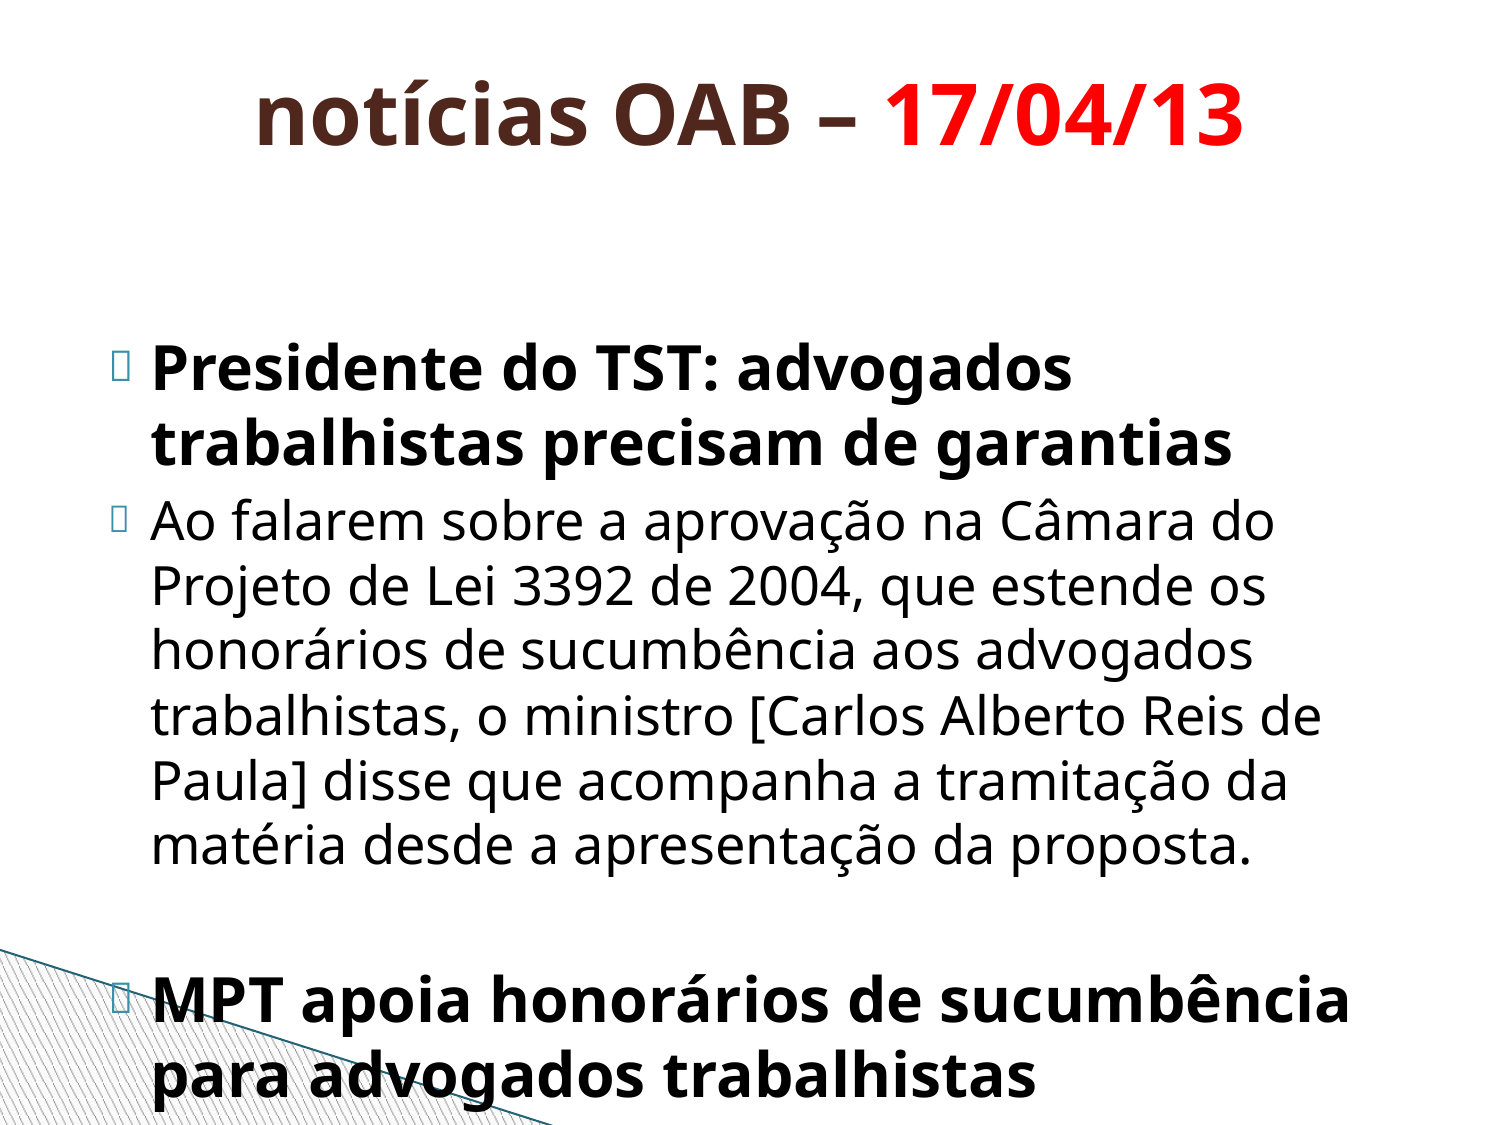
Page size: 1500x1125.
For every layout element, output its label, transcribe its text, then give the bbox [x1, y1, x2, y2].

list Presidente do TST: advogados trabalhistas precisam de garantias Ao falarem sobre a aprovação na Câmara do Projeto de Lei 3392 de 2004, que estende os honorários de sucumbência aos advogados trabalhistas, o ministro [Carlos Alberto Reis de Paula] disse que acompanha a tramitação da matéria desde a apresentação da proposta. MPT apoia honorários de sucumbência para advogados trabalhistas FONTE: Informativo on-line da OAB [75, 236, 1459, 1125]
picture [0, 952, 75, 1125]
title notícias OAB – 17/04/13 [75, 44, 1425, 233]
